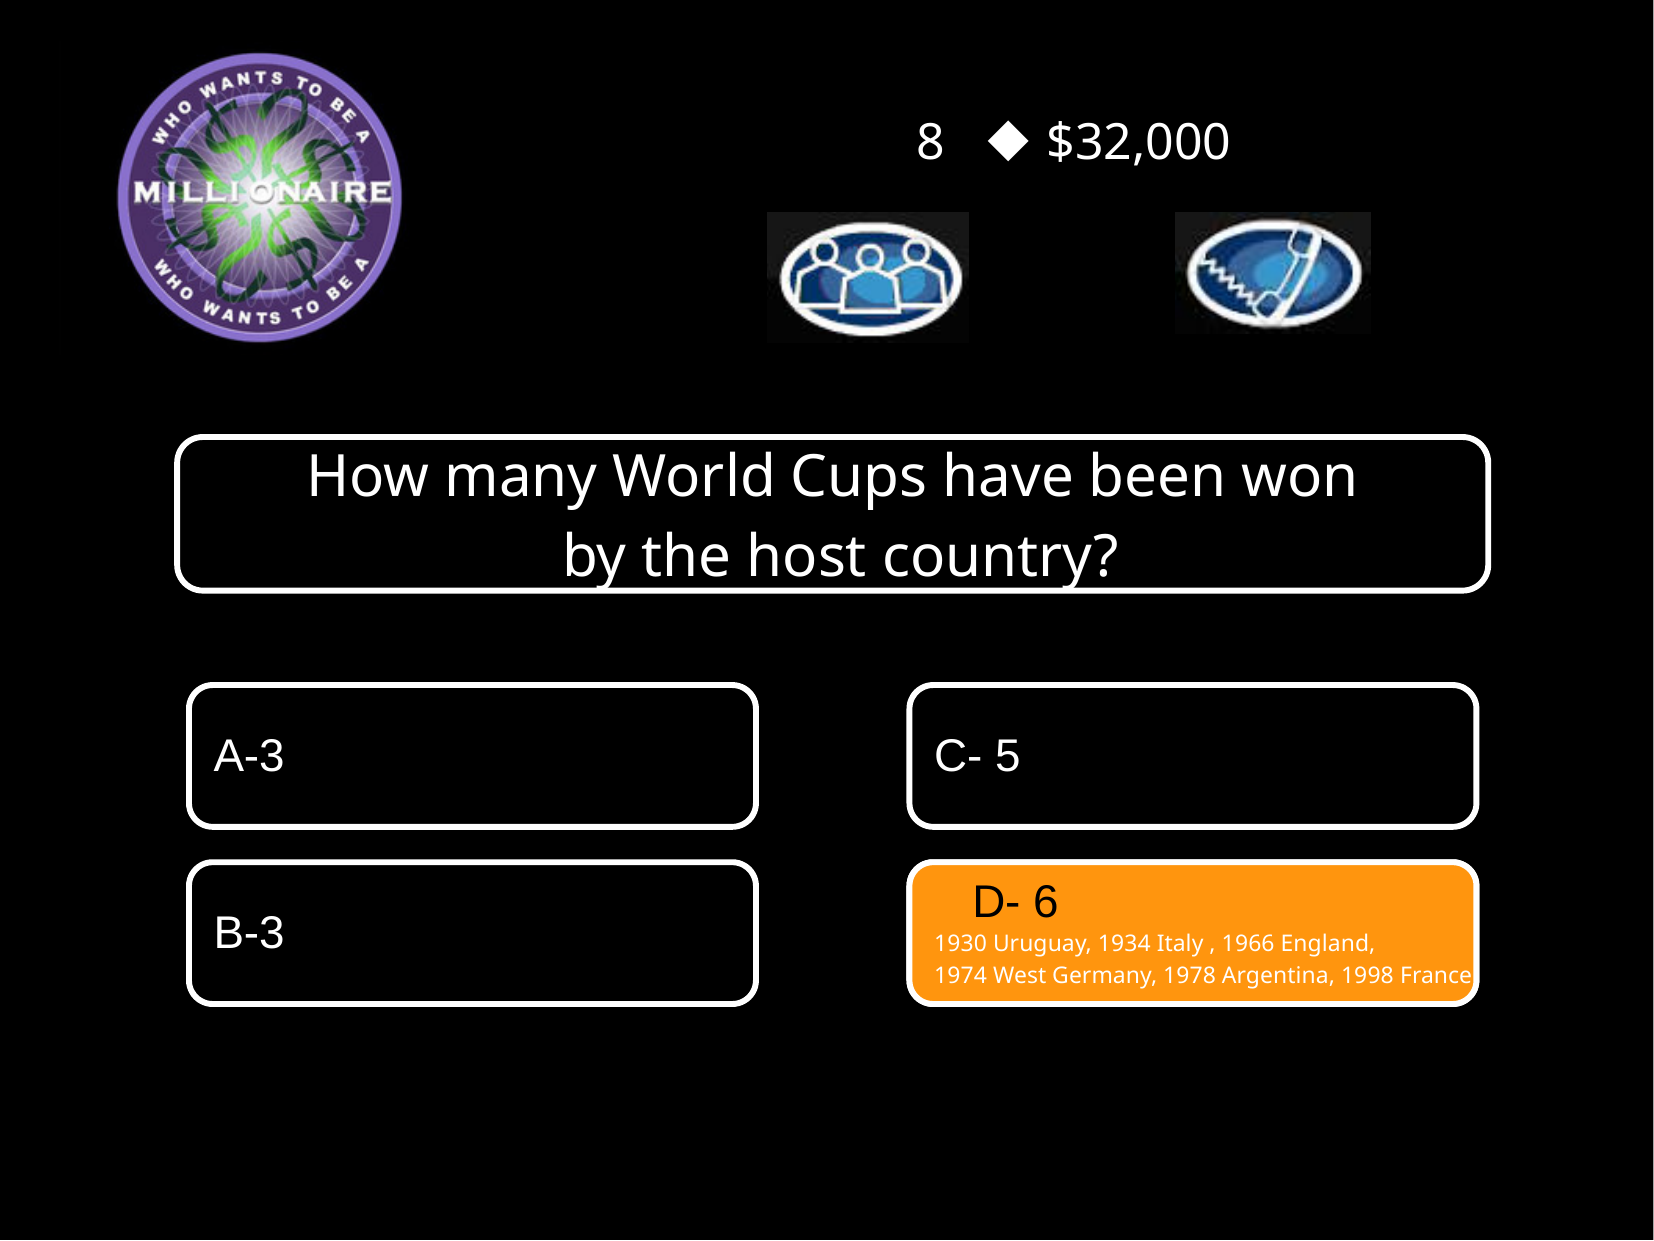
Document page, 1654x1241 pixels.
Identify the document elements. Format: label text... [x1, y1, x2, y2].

picture [1175, 212, 1371, 334]
text_box C- 5 [909, 685, 1477, 827]
text_box B-3 [188, 862, 756, 1004]
text_box How many World Cups have been won by the host country? [177, 437, 1489, 591]
text_box D- 6 1930 Uruguay, 1934 Italy , 1966 England, 1974 West Germany, 1978 Argentina, 1998 France [909, 862, 1477, 1004]
picture [59, 41, 477, 355]
picture [767, 212, 969, 343]
text_box 8  $32,000 [774, 106, 1458, 213]
text_box A-3 [188, 685, 756, 827]
